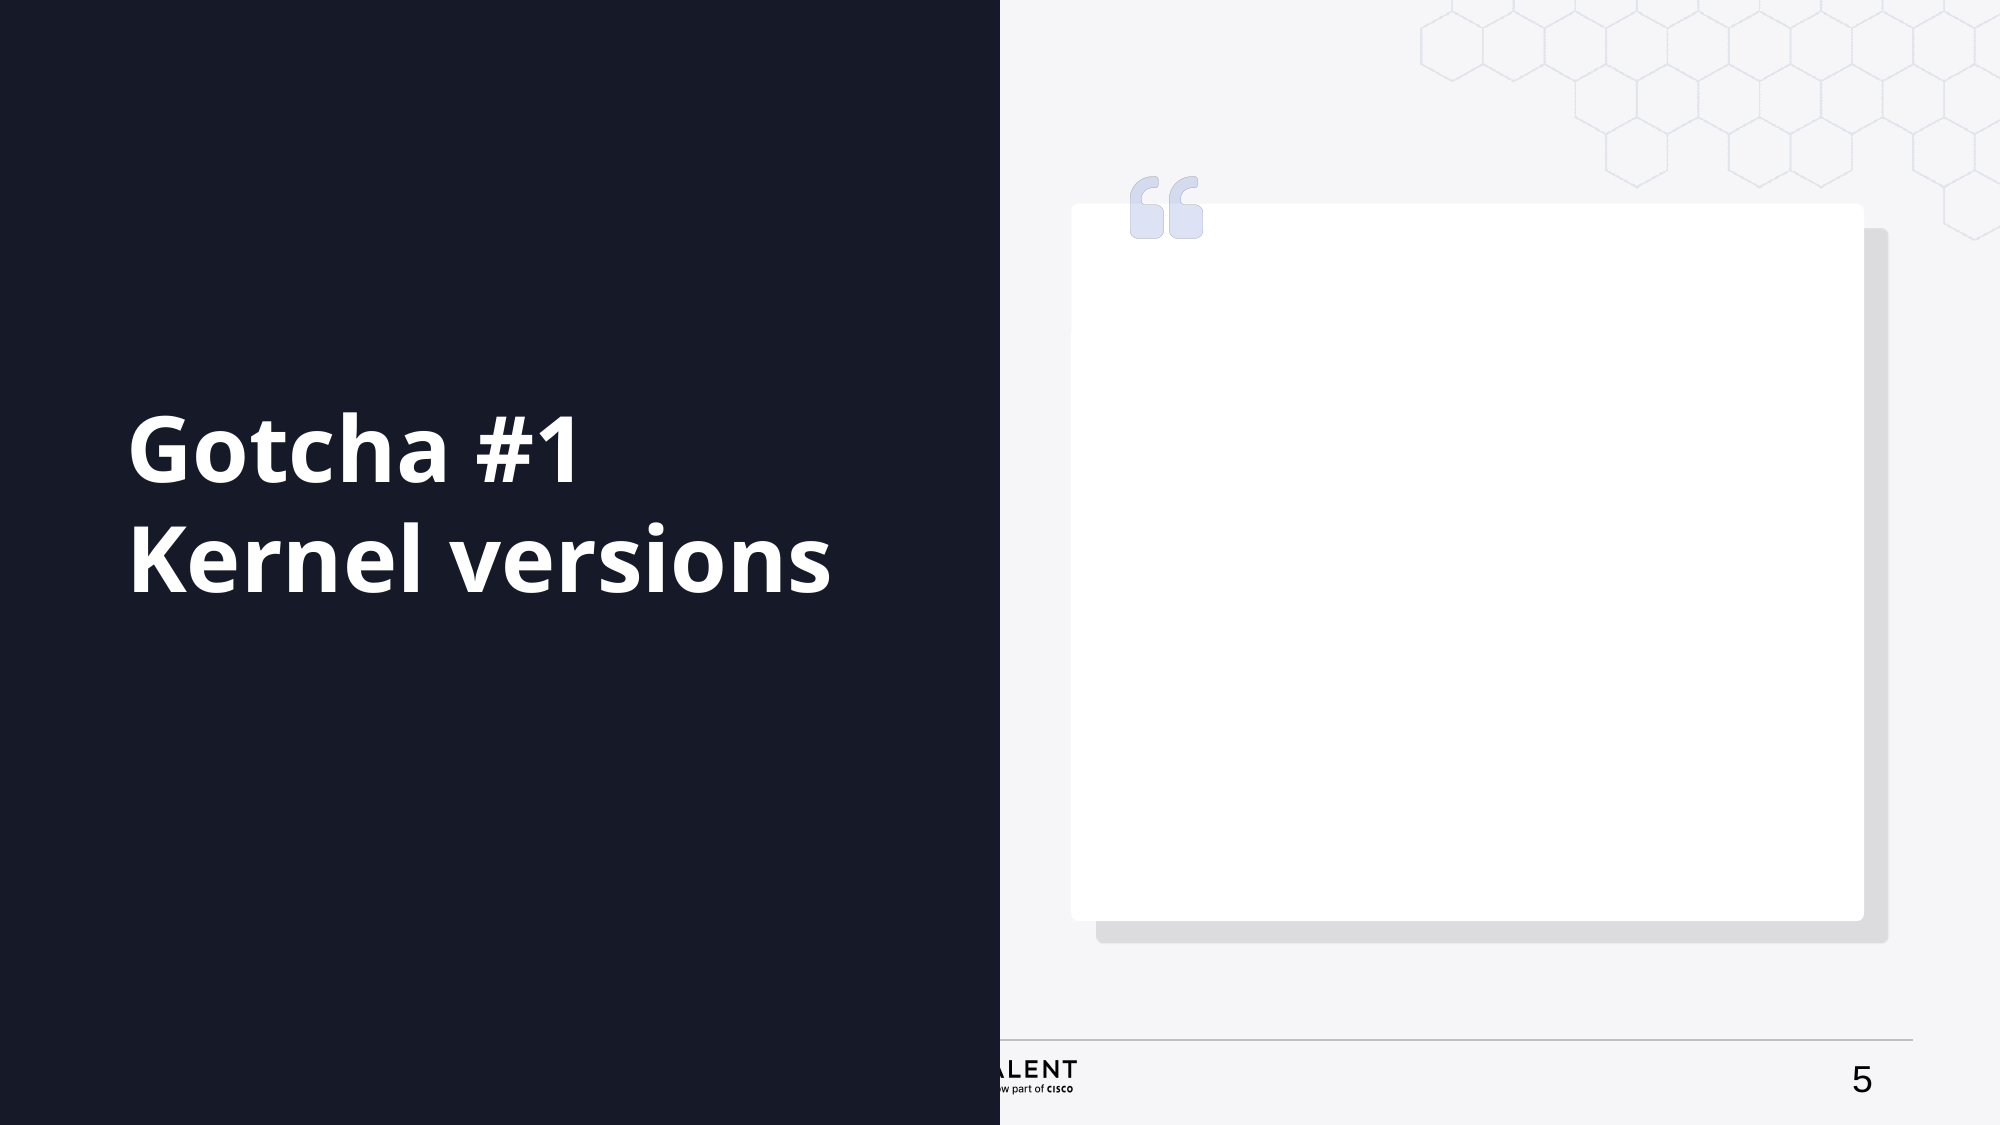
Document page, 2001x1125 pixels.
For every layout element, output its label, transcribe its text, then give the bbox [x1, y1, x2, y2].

list Gotcha #1 Kernel versions [110, 383, 871, 621]
picture [1000, 0, 2000, 1125]
